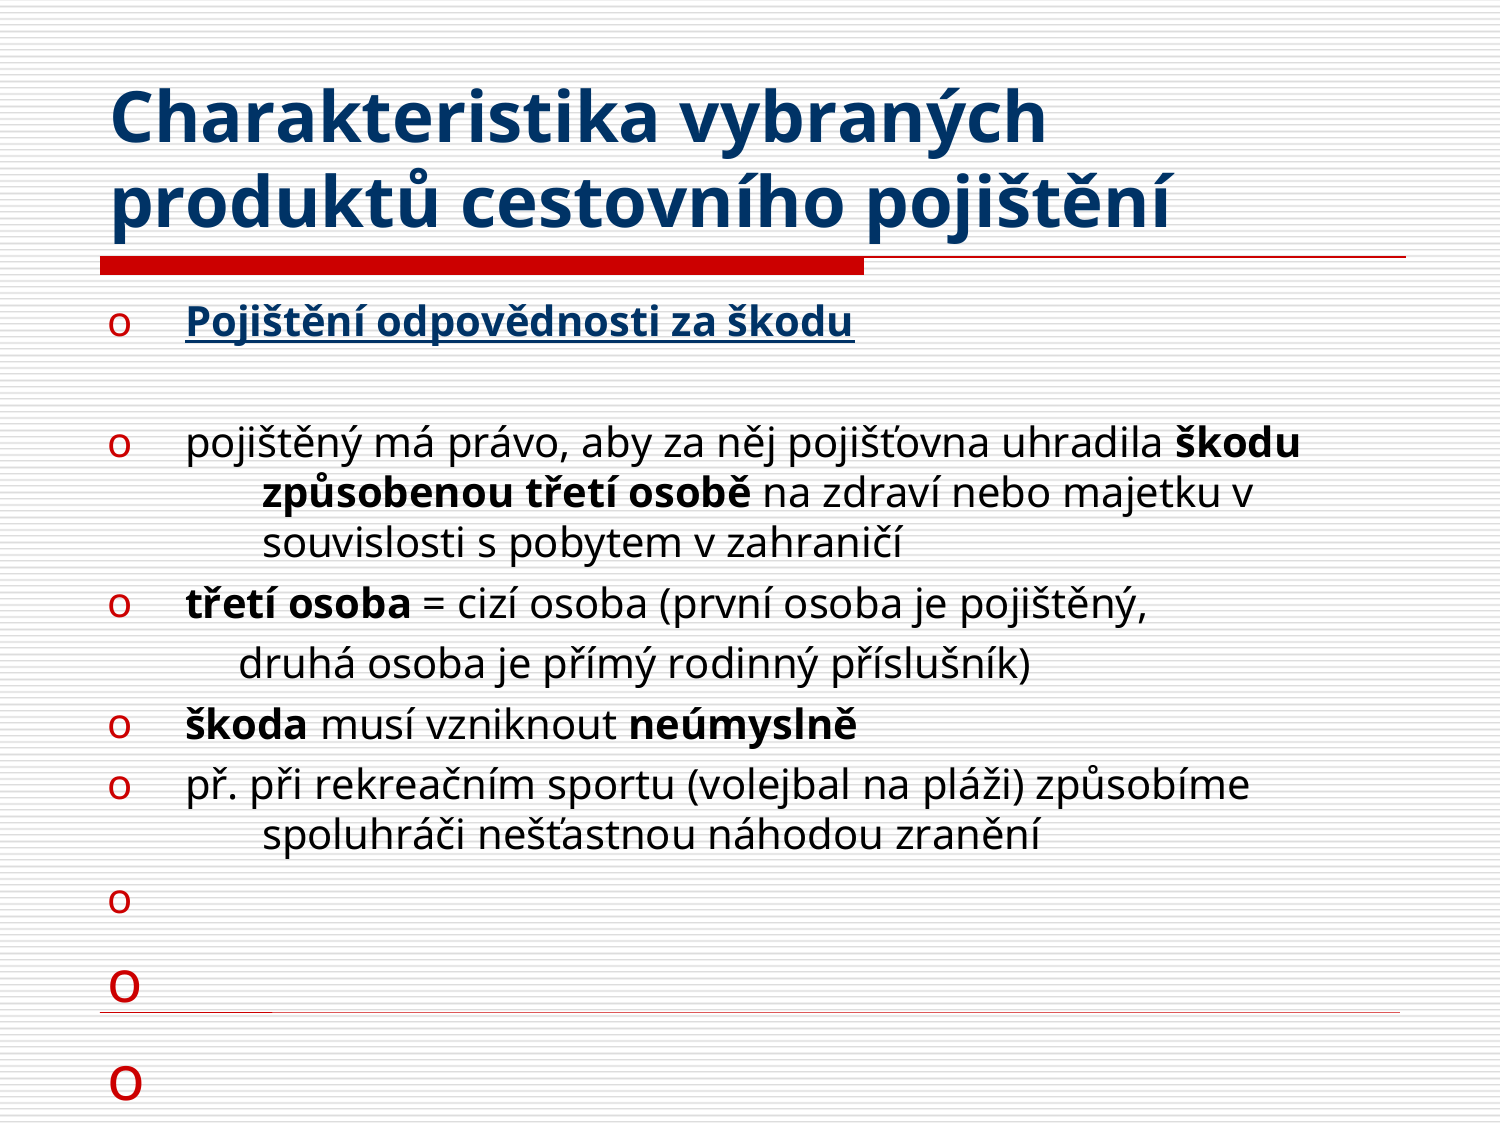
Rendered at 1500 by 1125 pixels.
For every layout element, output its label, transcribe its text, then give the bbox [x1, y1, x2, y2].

title Charakteristika vybraných produktů cestovního pojištění [94, 50, 1407, 250]
list Pojištění odpovědnosti za škodu pojištěný má právo, aby za něj pojišťovna uhradila škodu způsobenou třetí osobě na zdraví nebo majetku v souvislosti s pobytem v zahraničí třetí osoba = cizí osoba (první osoba je pojištěný, druhá osoba je přímý rodinný příslušník) škoda musí vzniknout neúmyslně př. při rekreačním sportu (volejbal na pláži) způsobíme spoluhráči nešťastnou náhodou zranění [92, 287, 1406, 988]
